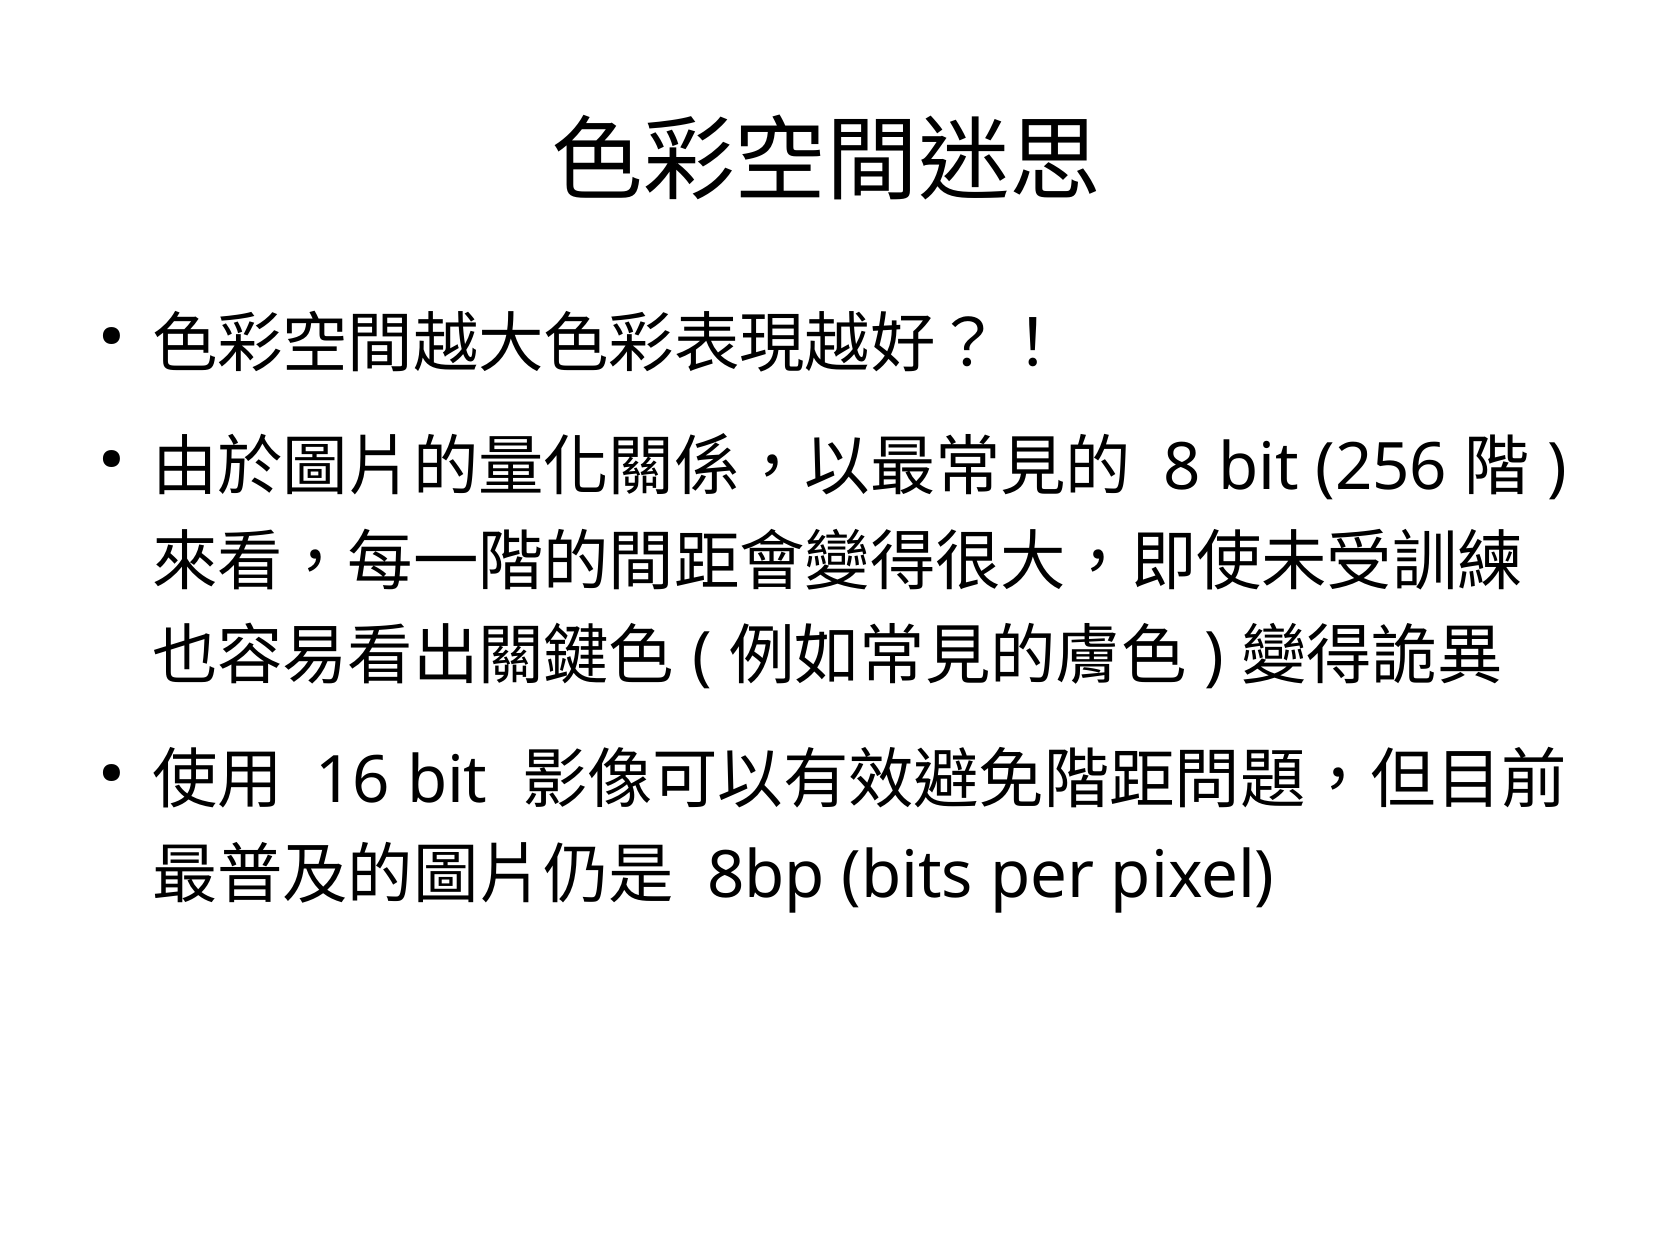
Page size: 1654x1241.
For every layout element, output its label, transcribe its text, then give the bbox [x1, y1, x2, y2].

title 色彩空間迷思 [82, 49, 1571, 257]
list 色彩空間越大色彩表現越好？！ 由於圖片的量化關係，以最常見的 8 bit (256階)來看，每一階的間距會變得很大，即使未受訓練也容易看出關鍵色(例如常見的膚色)變得詭異 使用 16 bit 影像可以有效避免階距問題，但目前最普及的圖片仍是 8bp (bits per pixel) [82, 290, 1571, 1010]
